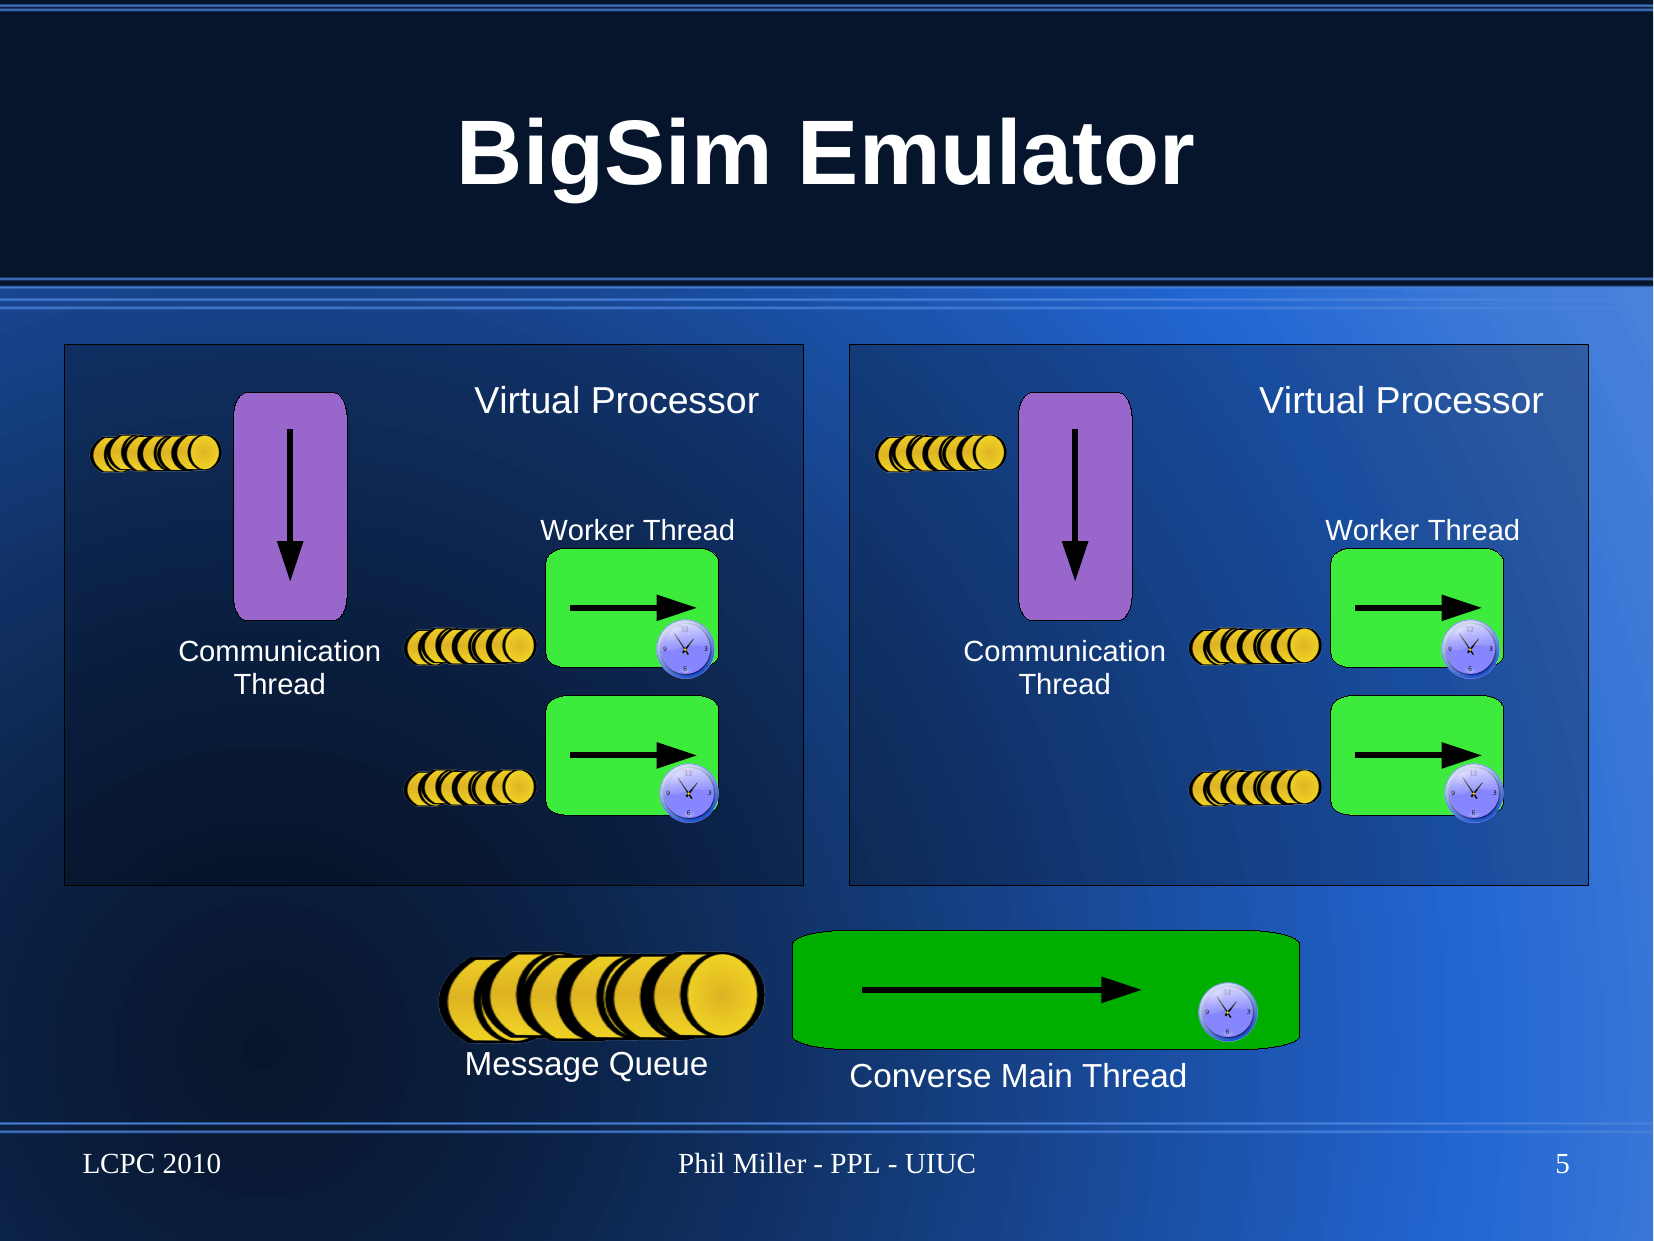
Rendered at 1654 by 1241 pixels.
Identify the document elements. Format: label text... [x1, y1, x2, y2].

text_box Converse Main Thread [834, 1049, 1203, 1102]
text_box Message Queue [449, 1037, 724, 1090]
text_box [849, 344, 1589, 886]
text_box Virtual Processor [1244, 372, 1560, 430]
text_box Communication Thread [948, 627, 1182, 709]
text_box [64, 344, 804, 886]
text_box Virtual Processor [459, 372, 775, 430]
text_box Communication Thread [163, 627, 397, 709]
text_box Worker Thread [1310, 506, 1536, 554]
title BigSim Emulator [82, 49, 1571, 257]
text_box Worker Thread [525, 506, 751, 554]
picture [0, 0, 1654, 1241]
text_box [792, 930, 1300, 1050]
